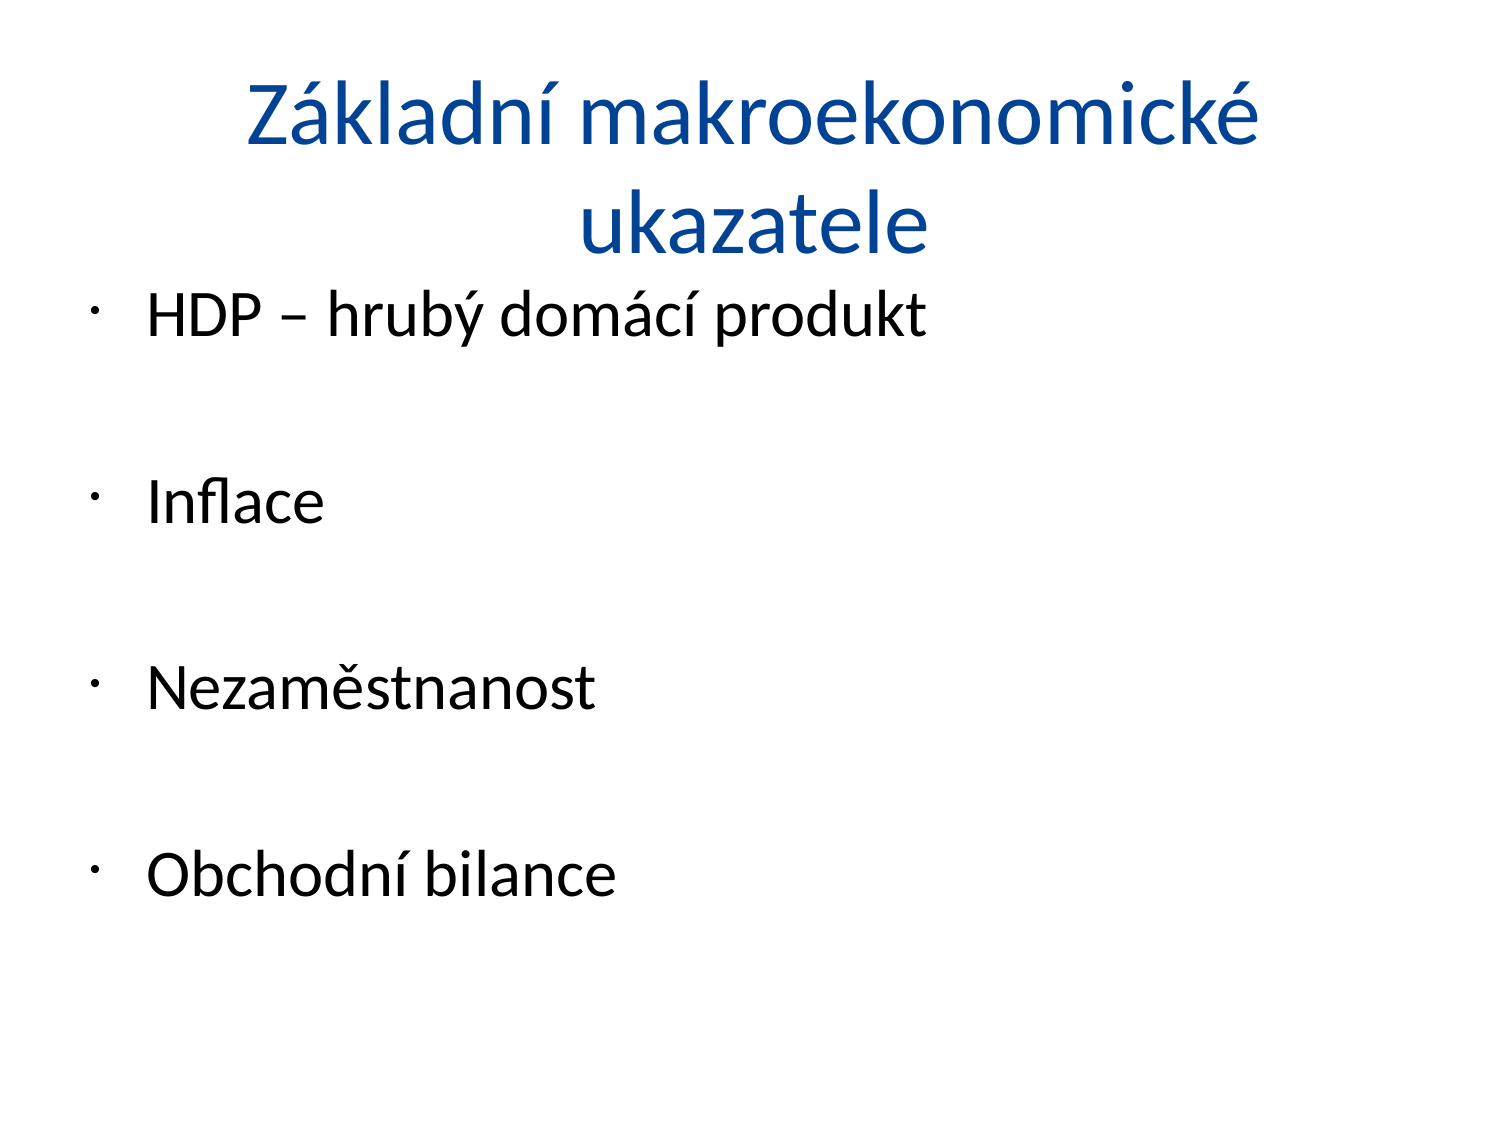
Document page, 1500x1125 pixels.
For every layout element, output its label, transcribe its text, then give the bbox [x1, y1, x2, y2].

title Základní makroekonomické ukazatele [75, 45, 1425, 233]
list HDP – hrubý domácí produkt Inflace Nezaměstnanost Obchodní bilance [75, 262, 1425, 1005]
